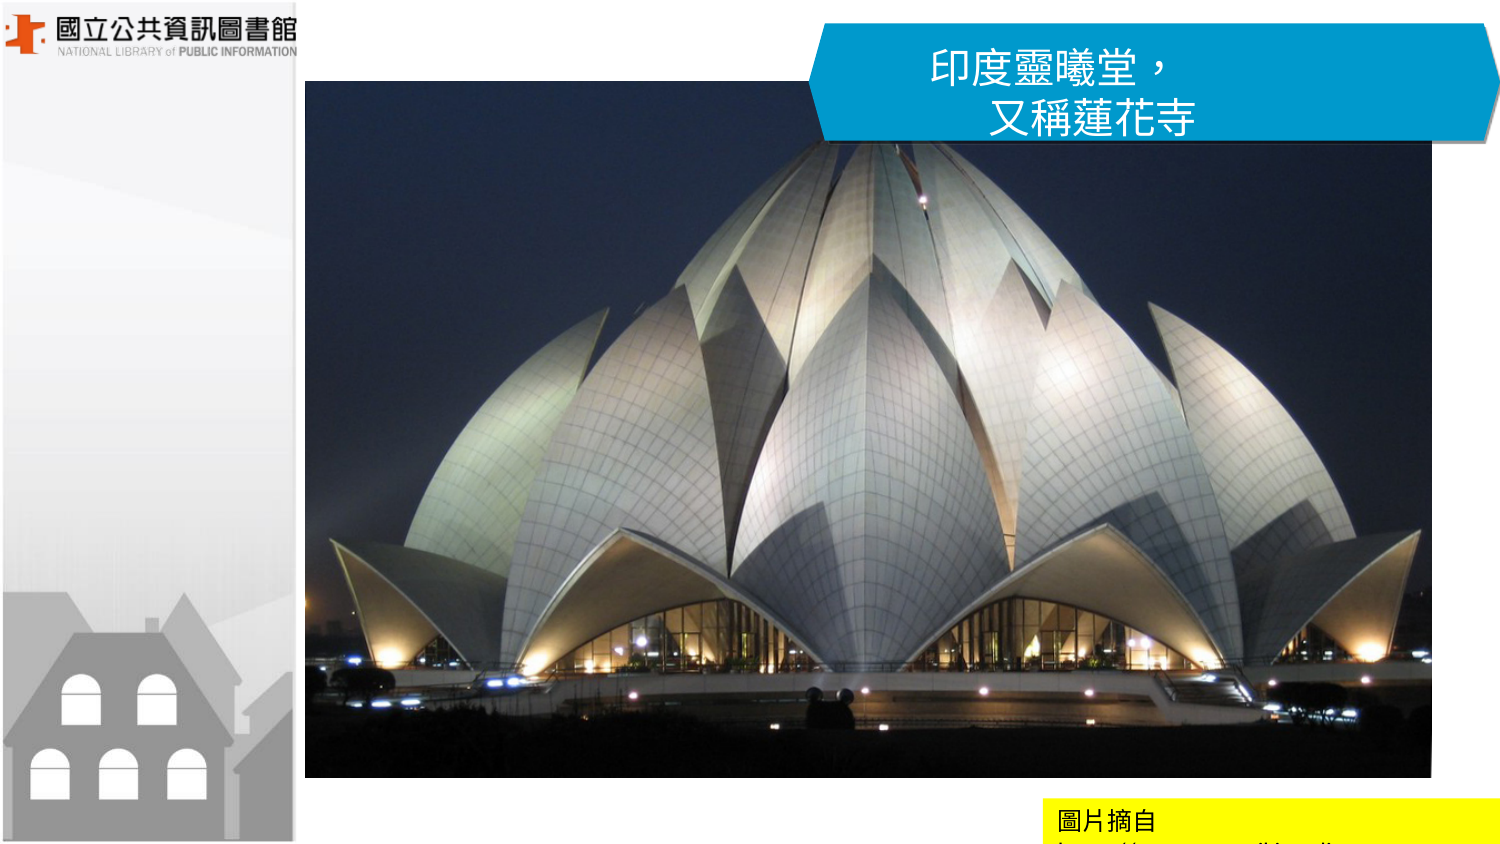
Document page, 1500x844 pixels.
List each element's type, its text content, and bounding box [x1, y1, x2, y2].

picture [305, 82, 1432, 778]
text_box 圖片摘自https://commons.wikimedia.org [1042, 798, 1500, 844]
picture [4, 13, 298, 57]
text_box 印度靈曦堂， 又稱蓮花寺 [808, 23, 1500, 141]
